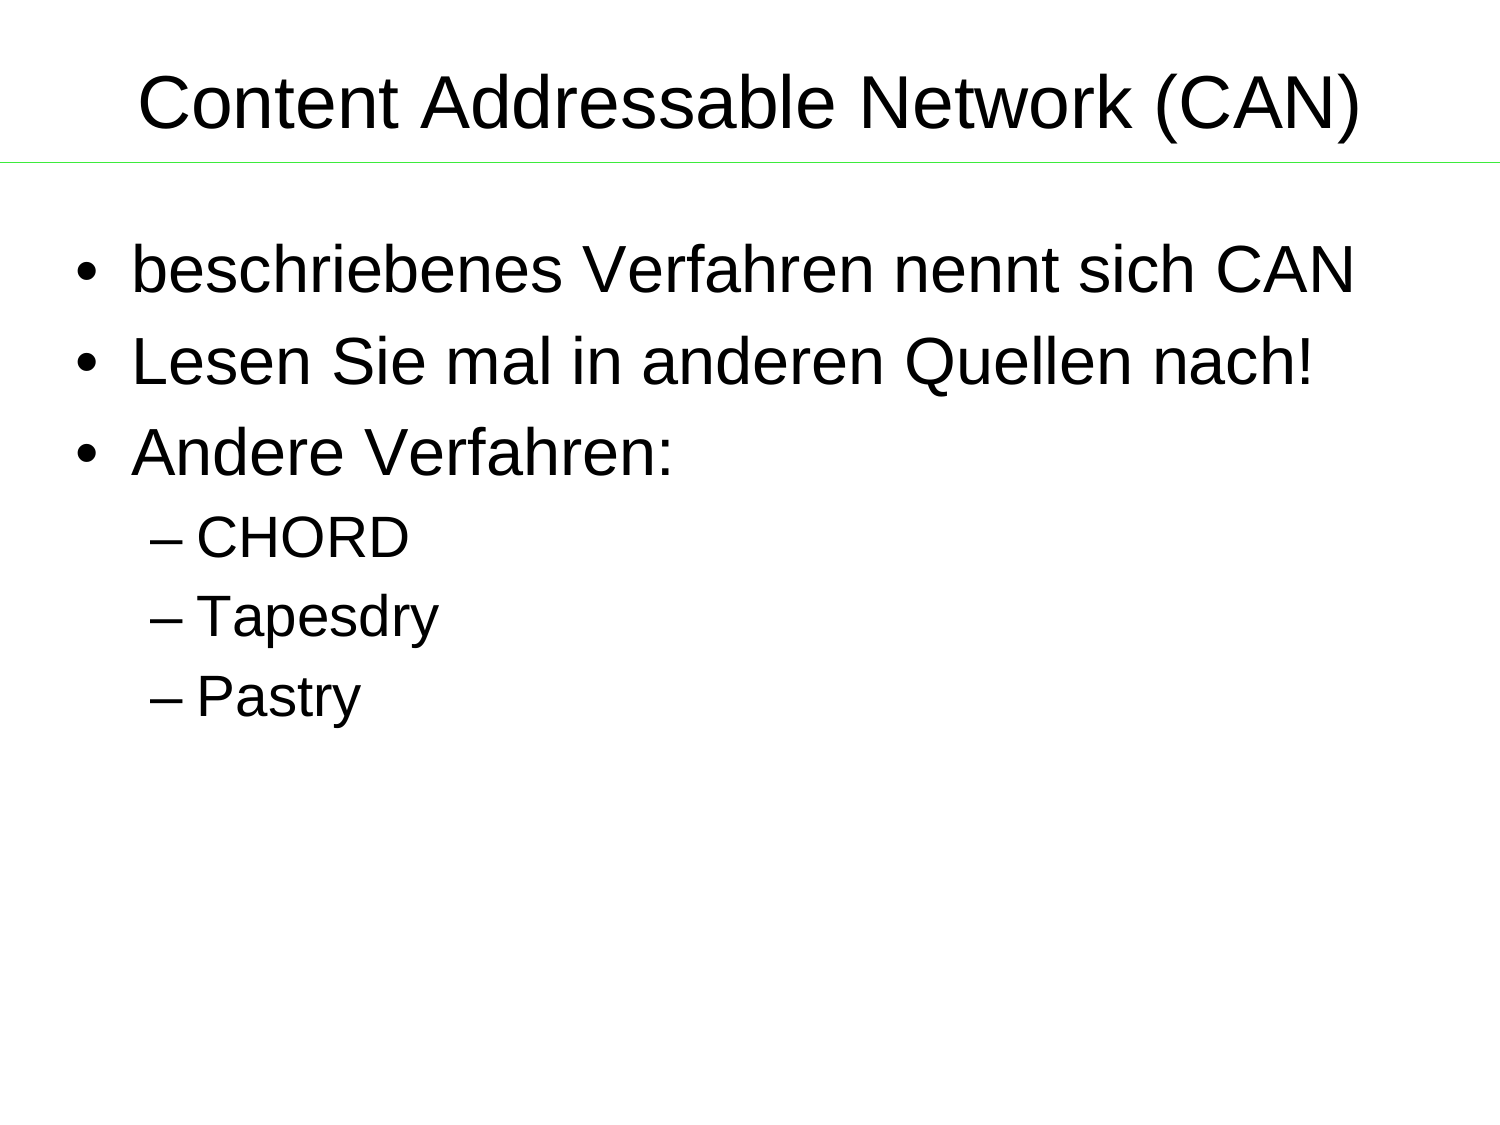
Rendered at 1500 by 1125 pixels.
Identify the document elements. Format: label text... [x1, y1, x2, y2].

list beschriebenes Verfahren nennt sich CAN Lesen Sie mal in anderen Quellen nach! Andere Verfahren: CHORD Tapesdry Pastry [75, 232, 1426, 986]
title Content Addressable Network (CAN) [75, 57, 1426, 148]
